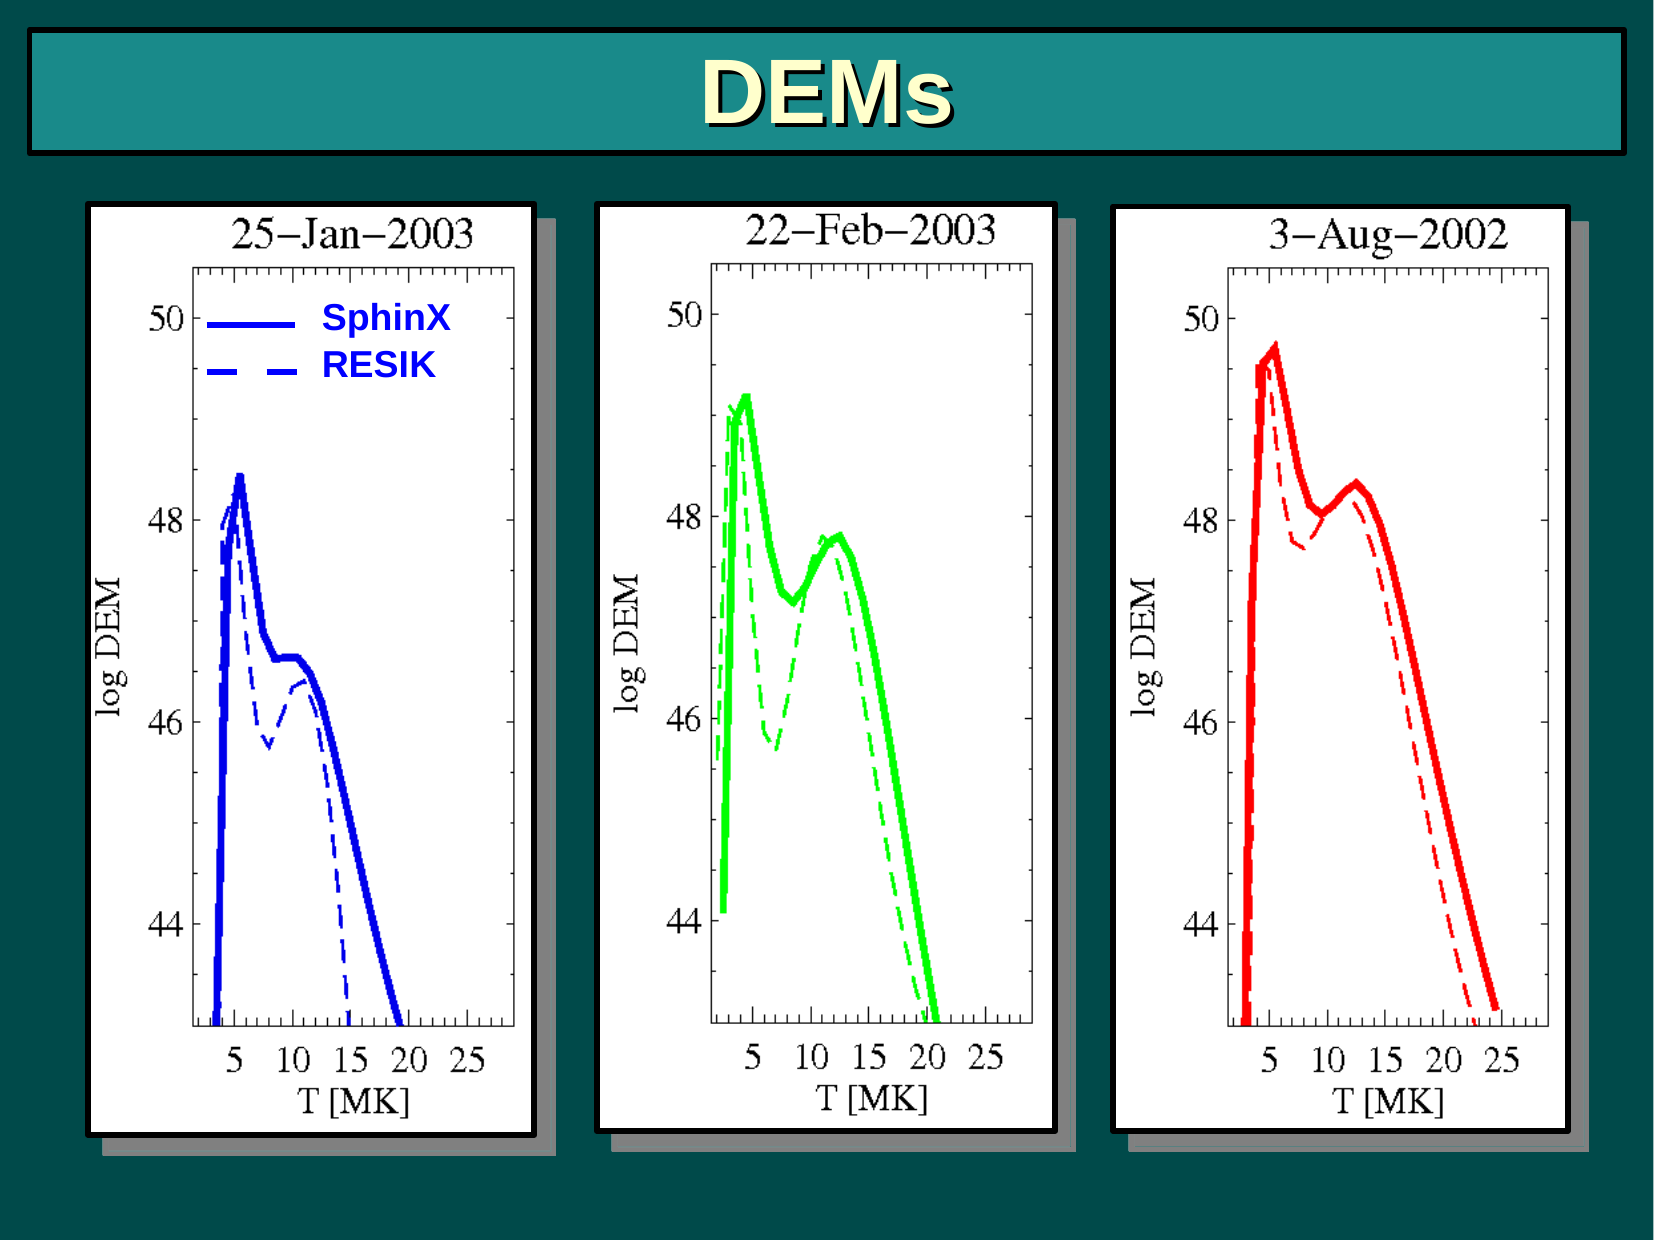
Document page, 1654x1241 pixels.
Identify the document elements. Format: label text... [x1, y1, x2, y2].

picture [1116, 209, 1565, 1128]
text_box RESIK [307, 336, 485, 394]
picture [599, 206, 1053, 1129]
text_box DEMs [29, 29, 1625, 154]
text_box SphinX [307, 289, 485, 336]
picture [90, 206, 532, 1132]
